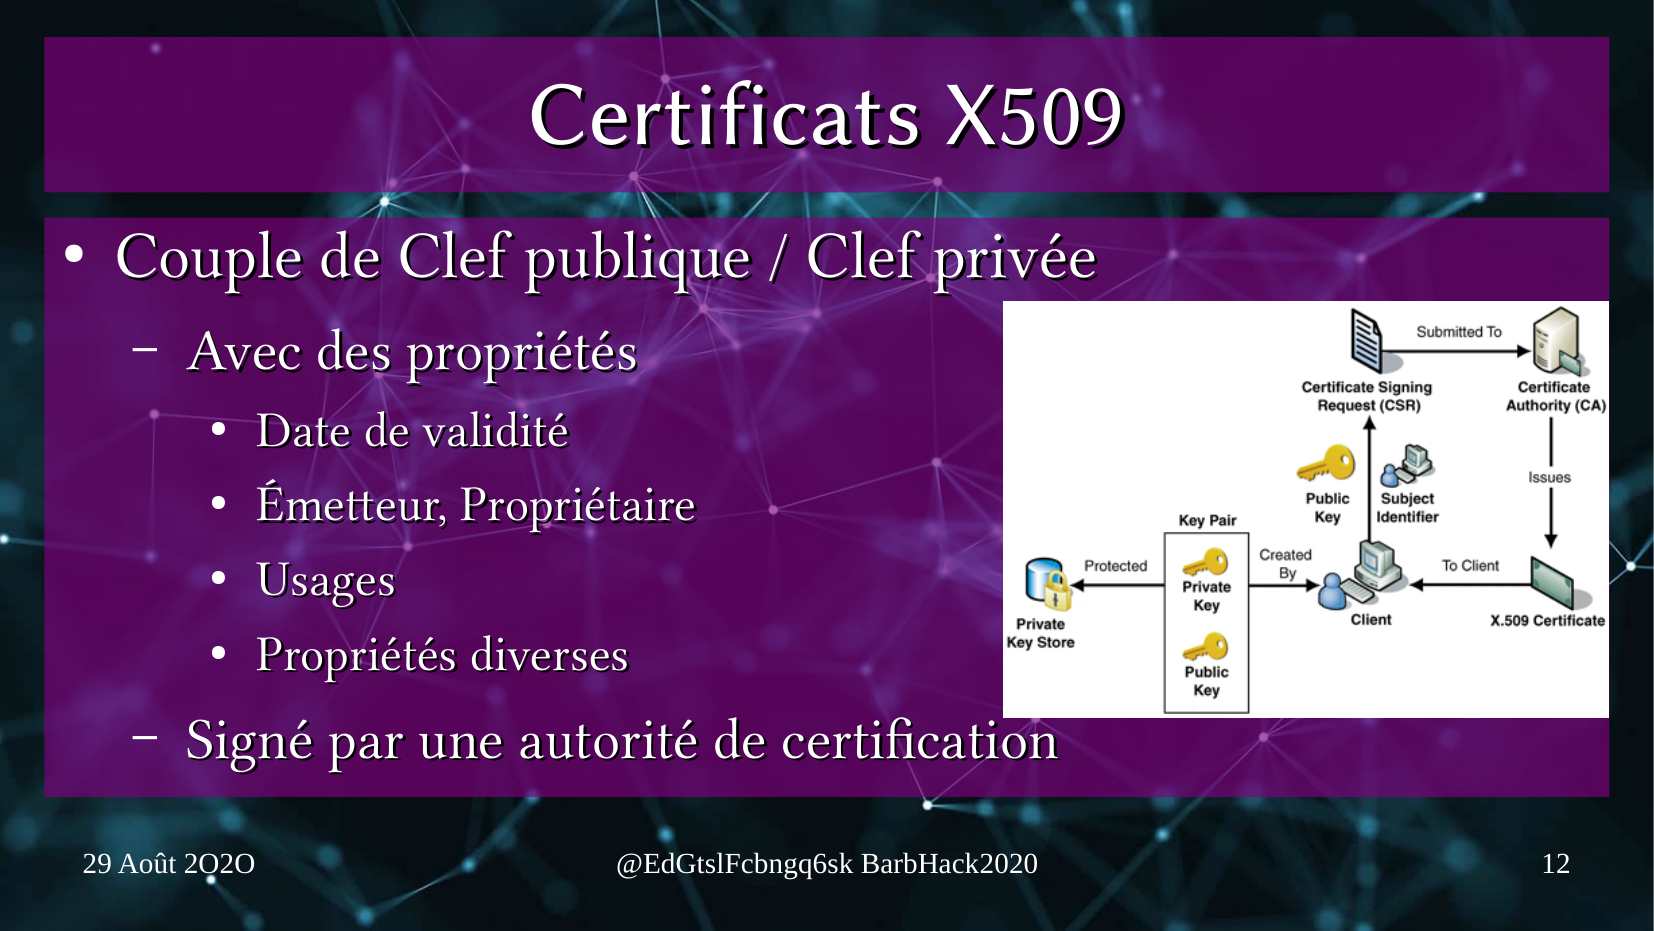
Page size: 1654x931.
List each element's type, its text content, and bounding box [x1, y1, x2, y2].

title Certificats X509 [44, 37, 1610, 193]
picture [0, 0, 1654, 931]
list Couple de Clef publique / Clef privée Avec des propriétés Date de validité Émetteur, Propriétaire Usages Propriétés diverses Signé par une autorité de certification [44, 217, 1610, 798]
